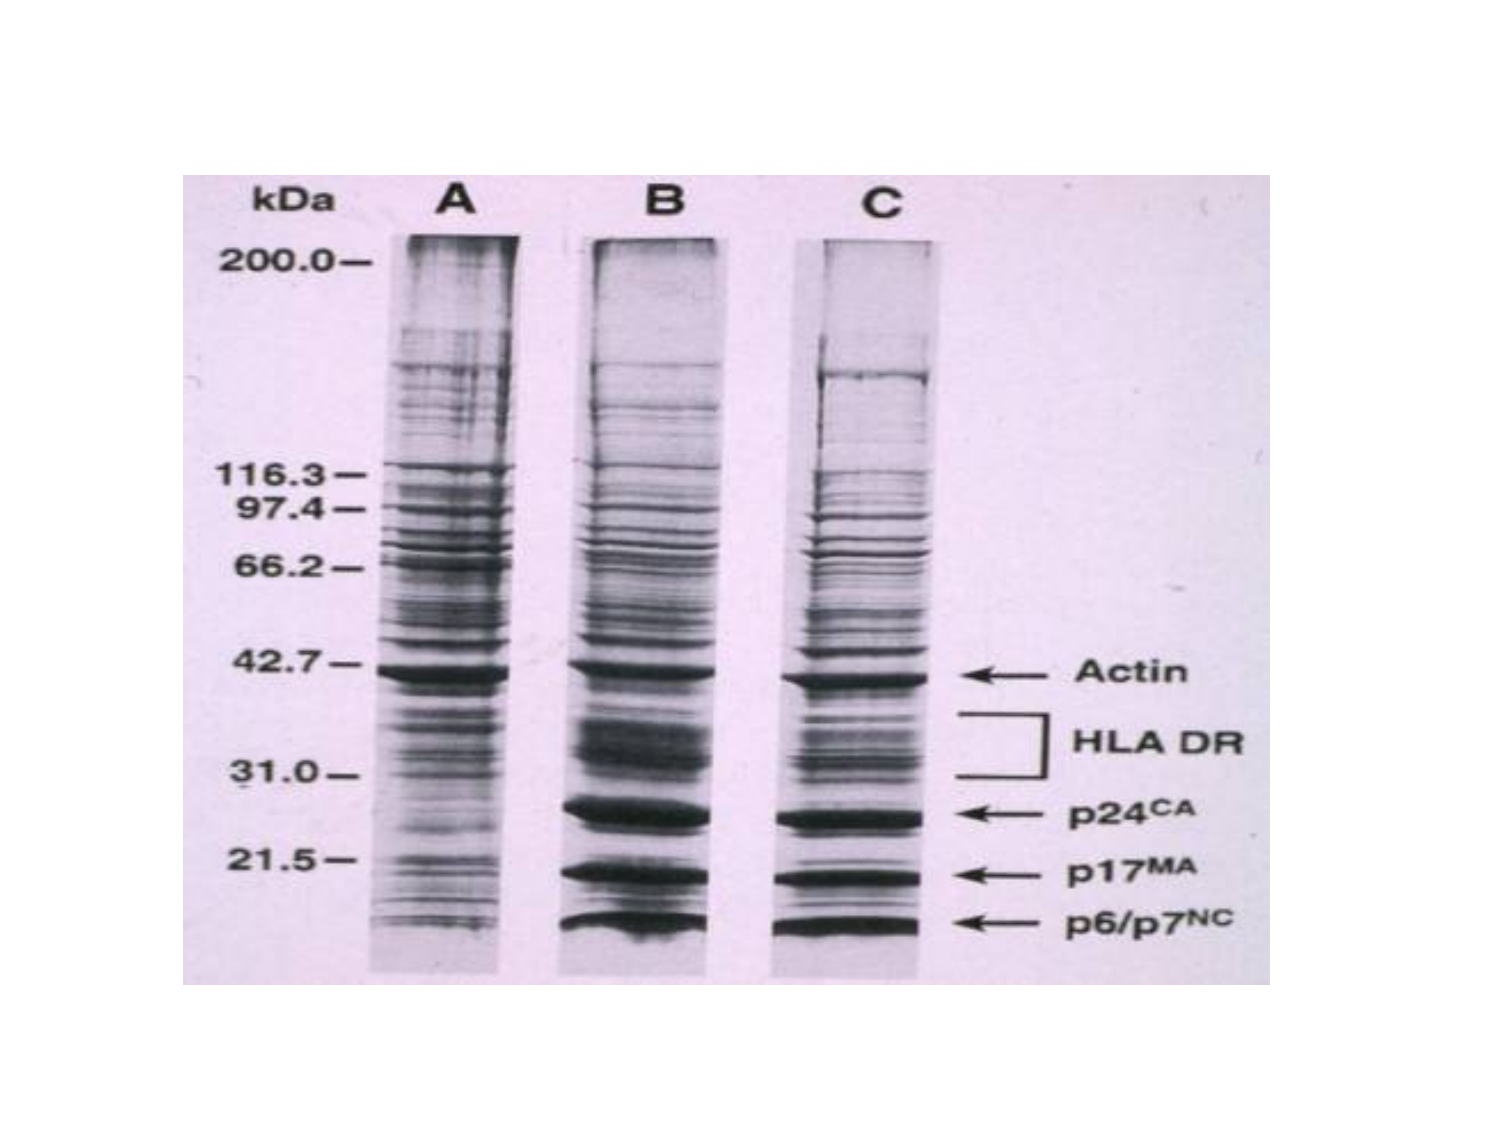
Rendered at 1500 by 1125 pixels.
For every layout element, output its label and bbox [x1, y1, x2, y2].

picture [183, 175, 1270, 985]
